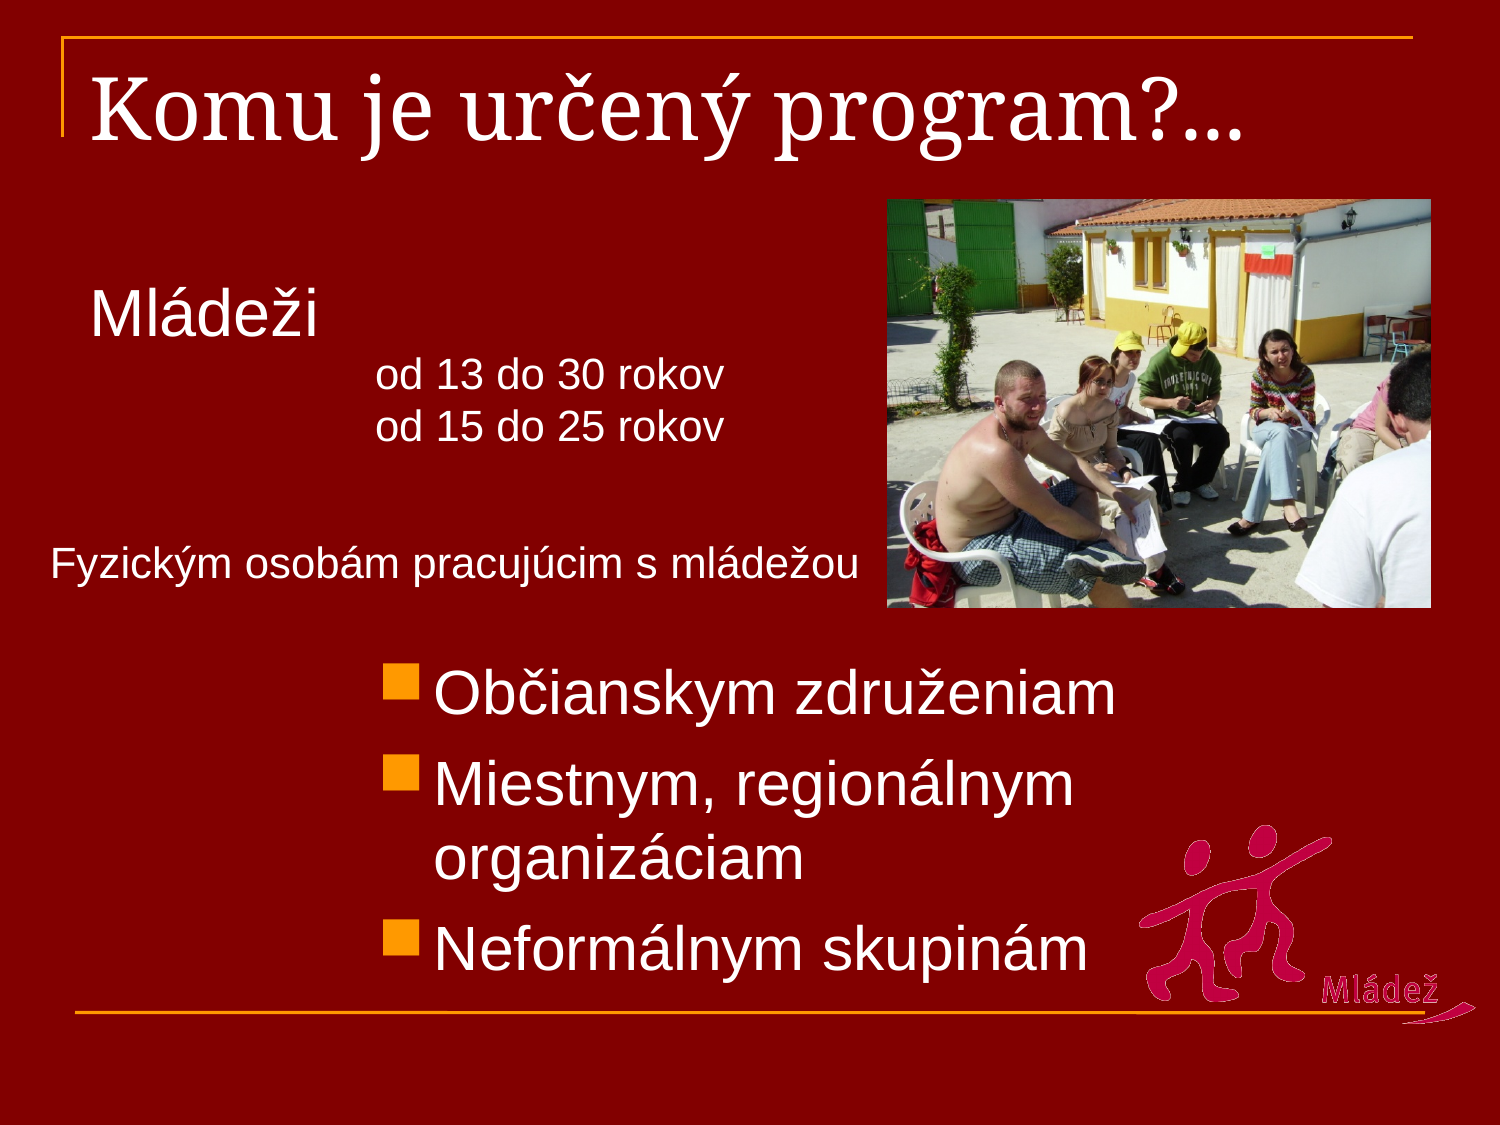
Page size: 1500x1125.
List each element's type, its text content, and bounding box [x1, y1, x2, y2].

picture [1113, 799, 1500, 1028]
text_box od 13 do 30 rokov od 15 do 25 rokov [360, 337, 833, 480]
text_box Občianskym združeniam Miestnym, regionálnym organizáciam Neformálnym skupinám [363, 644, 1415, 999]
picture [887, 199, 1431, 608]
text_box Komu je určený program?... [75, 45, 1426, 233]
text_box Fyzickým osobám pracujúcim s mládežou [35, 527, 1001, 627]
text_box Mládeži [75, 262, 407, 363]
